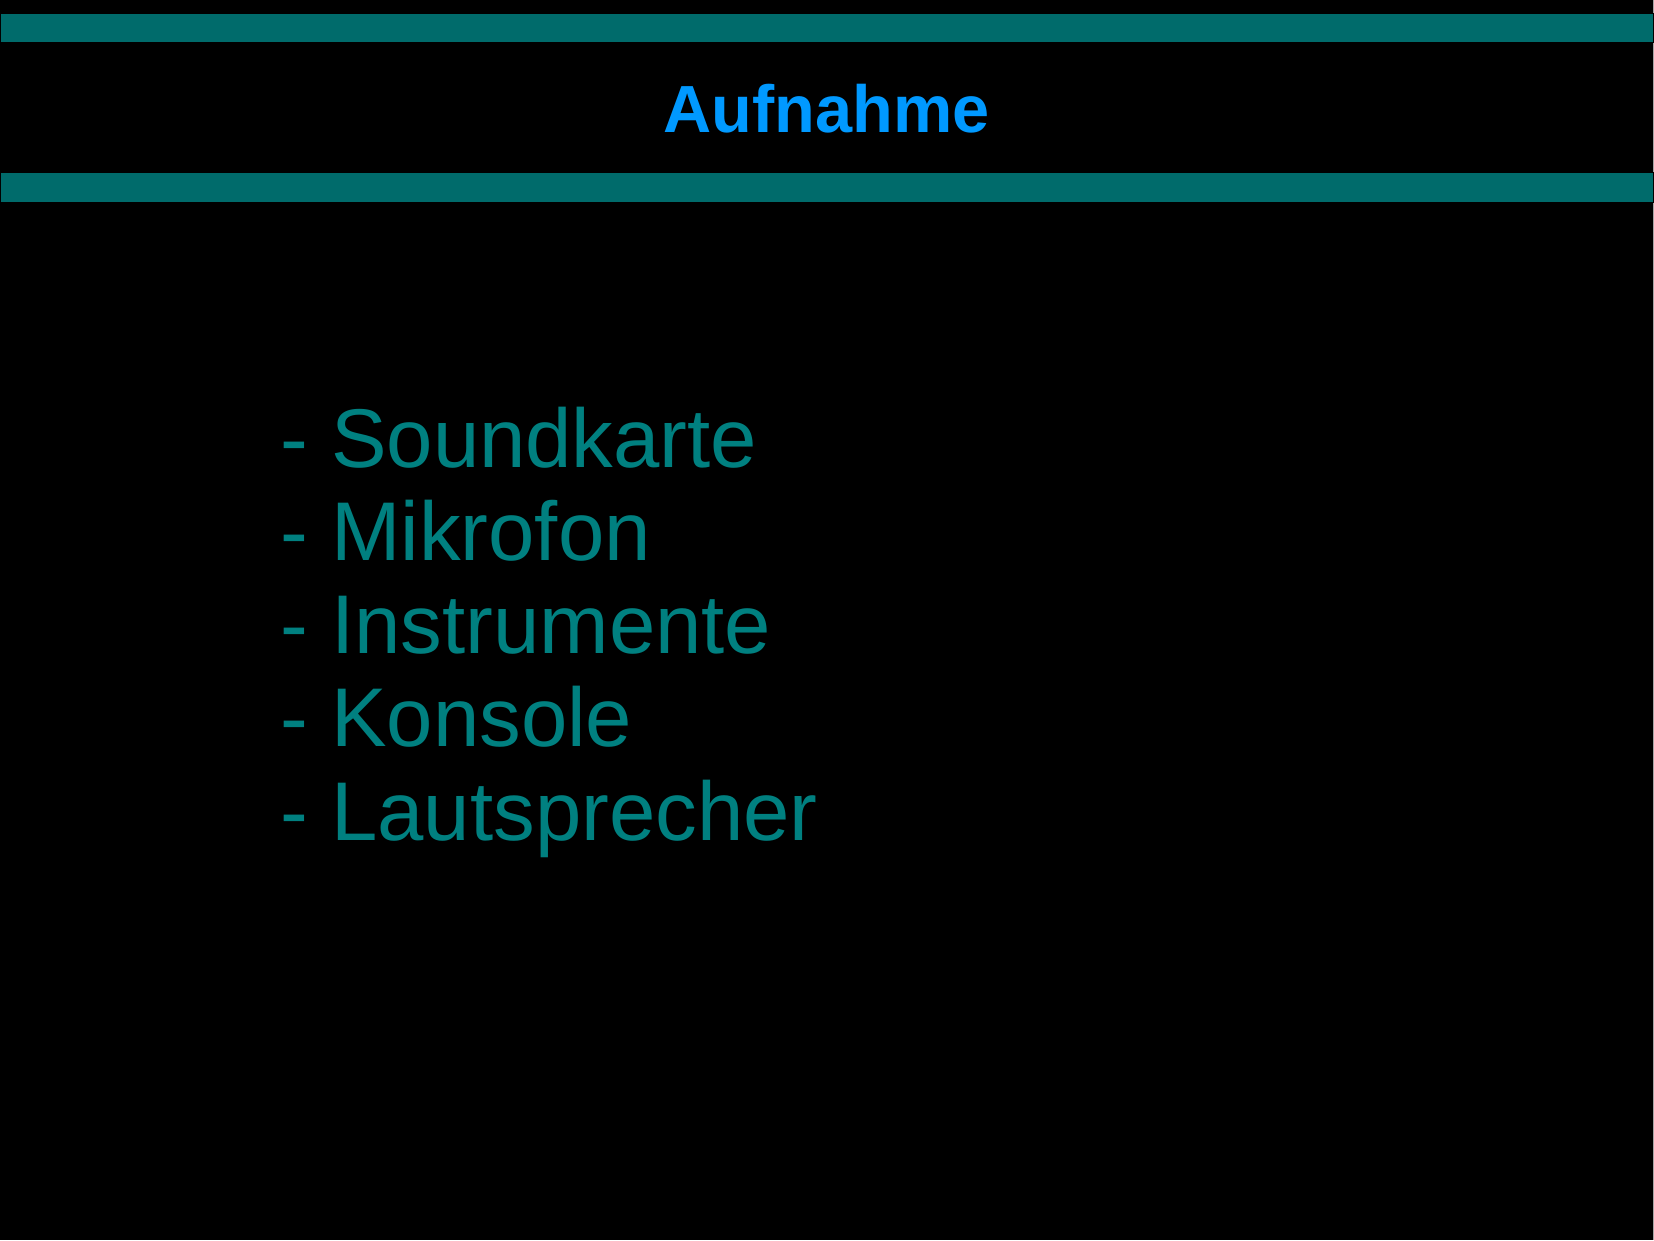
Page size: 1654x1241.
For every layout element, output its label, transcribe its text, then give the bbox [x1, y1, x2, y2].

text_box [0, 172, 1654, 203]
text_box [0, 13, 1654, 43]
text_box Aufnahme [0, 64, 1654, 155]
text_box - Soundkarte - Mikrofon - Instrumente - Konsole - Lautsprecher [236, 385, 1565, 866]
